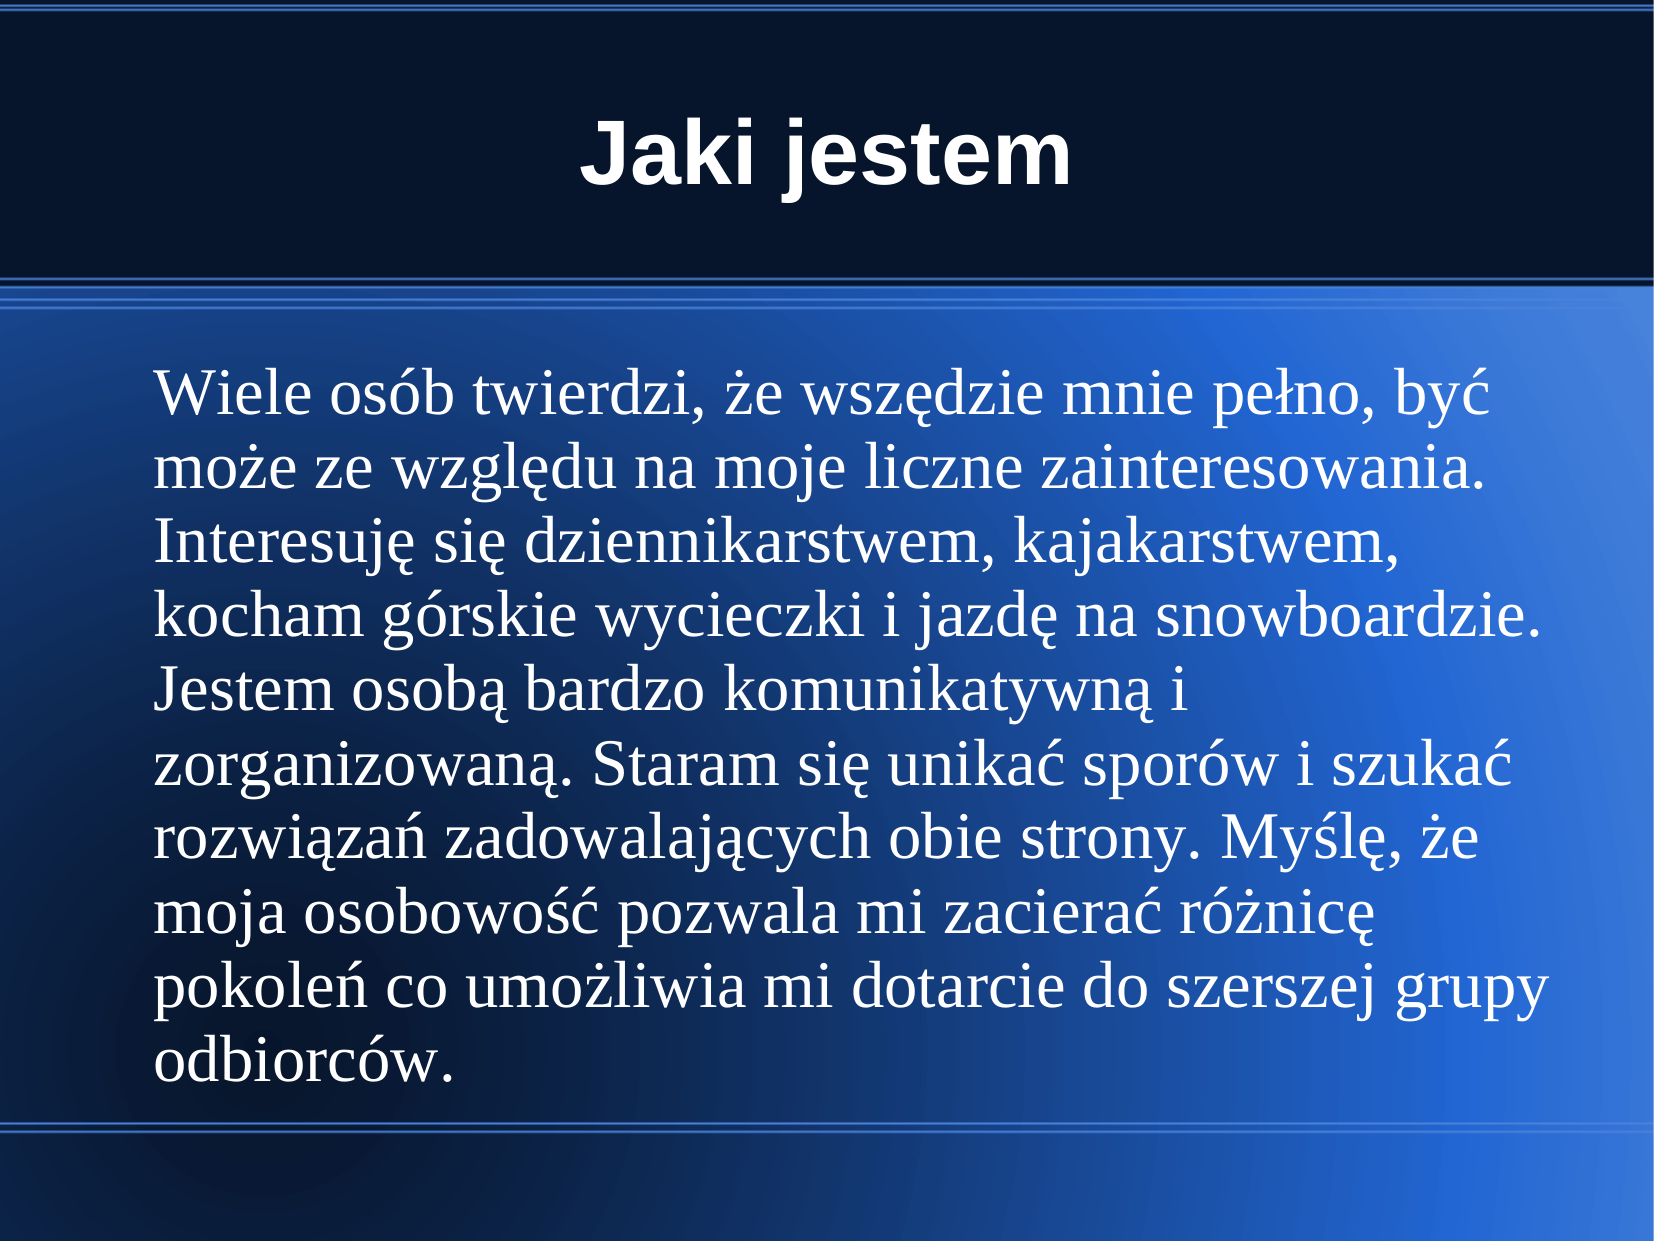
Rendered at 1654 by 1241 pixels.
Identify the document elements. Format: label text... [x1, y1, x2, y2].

list Wiele osób twierdzi, że wszędzie mnie pełno, być może ze względu na moje liczne zainteresowania. Interesuję się dziennikarstwem, kajakarstwem, kocham górskie wycieczki i jazdę na snowboardzie. Jestem osobą bardzo komunikatywną i zorganizowaną. Staram się unikać sporów i szukać rozwiązań zadowalających obie strony. Myślę, że moja osobowość pozwala mi zacierać różnicę pokoleń co umożliwia mi dotarcie do szerszej grupy odbiorców. [82, 355, 1571, 1096]
picture [0, 0, 1654, 1241]
title Jaki jestem [82, 49, 1571, 257]
